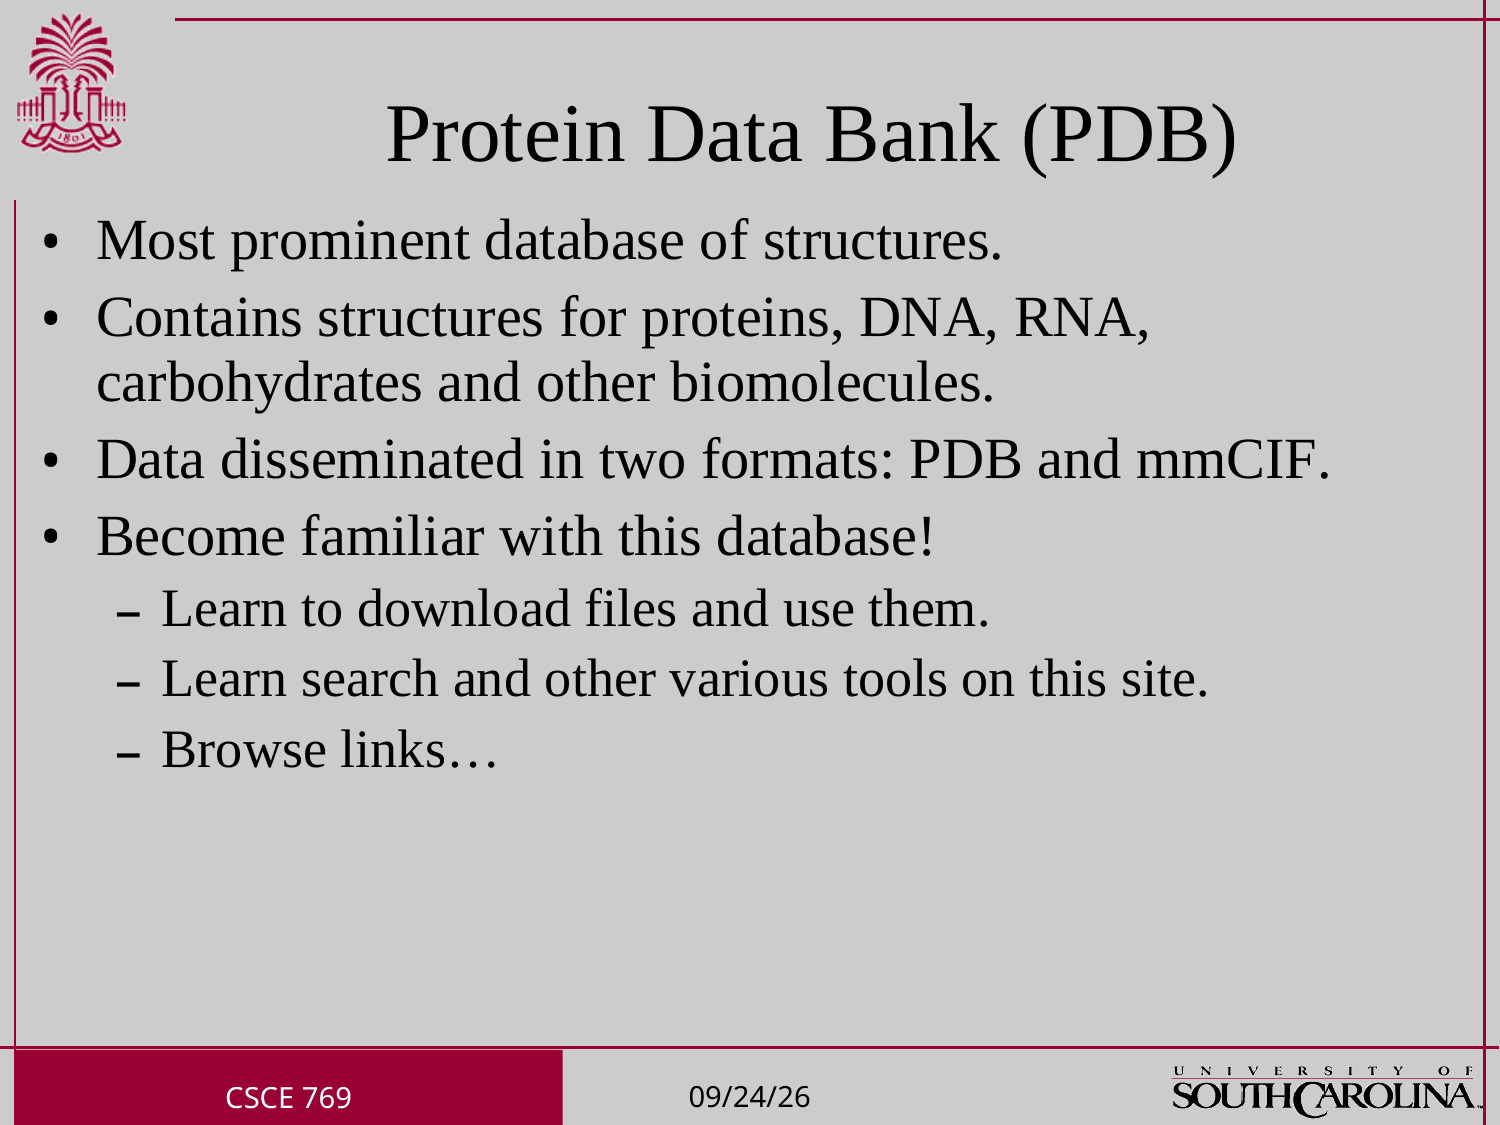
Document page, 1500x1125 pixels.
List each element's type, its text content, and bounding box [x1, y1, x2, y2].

picture [1162, 1049, 1483, 1125]
picture [12, 12, 131, 155]
list Most prominent database of structures. Contains structures for proteins, DNA, RNA, carbohydrates and other biomolecules. Data disseminated in two formats: PDB and mmCIF. Become familiar with this database! Learn to download files and use them. Learn search and other various tools on this site. Browse links… [24, 200, 1476, 1028]
title Protein Data Bank (PDB) [174, 9, 1450, 188]
